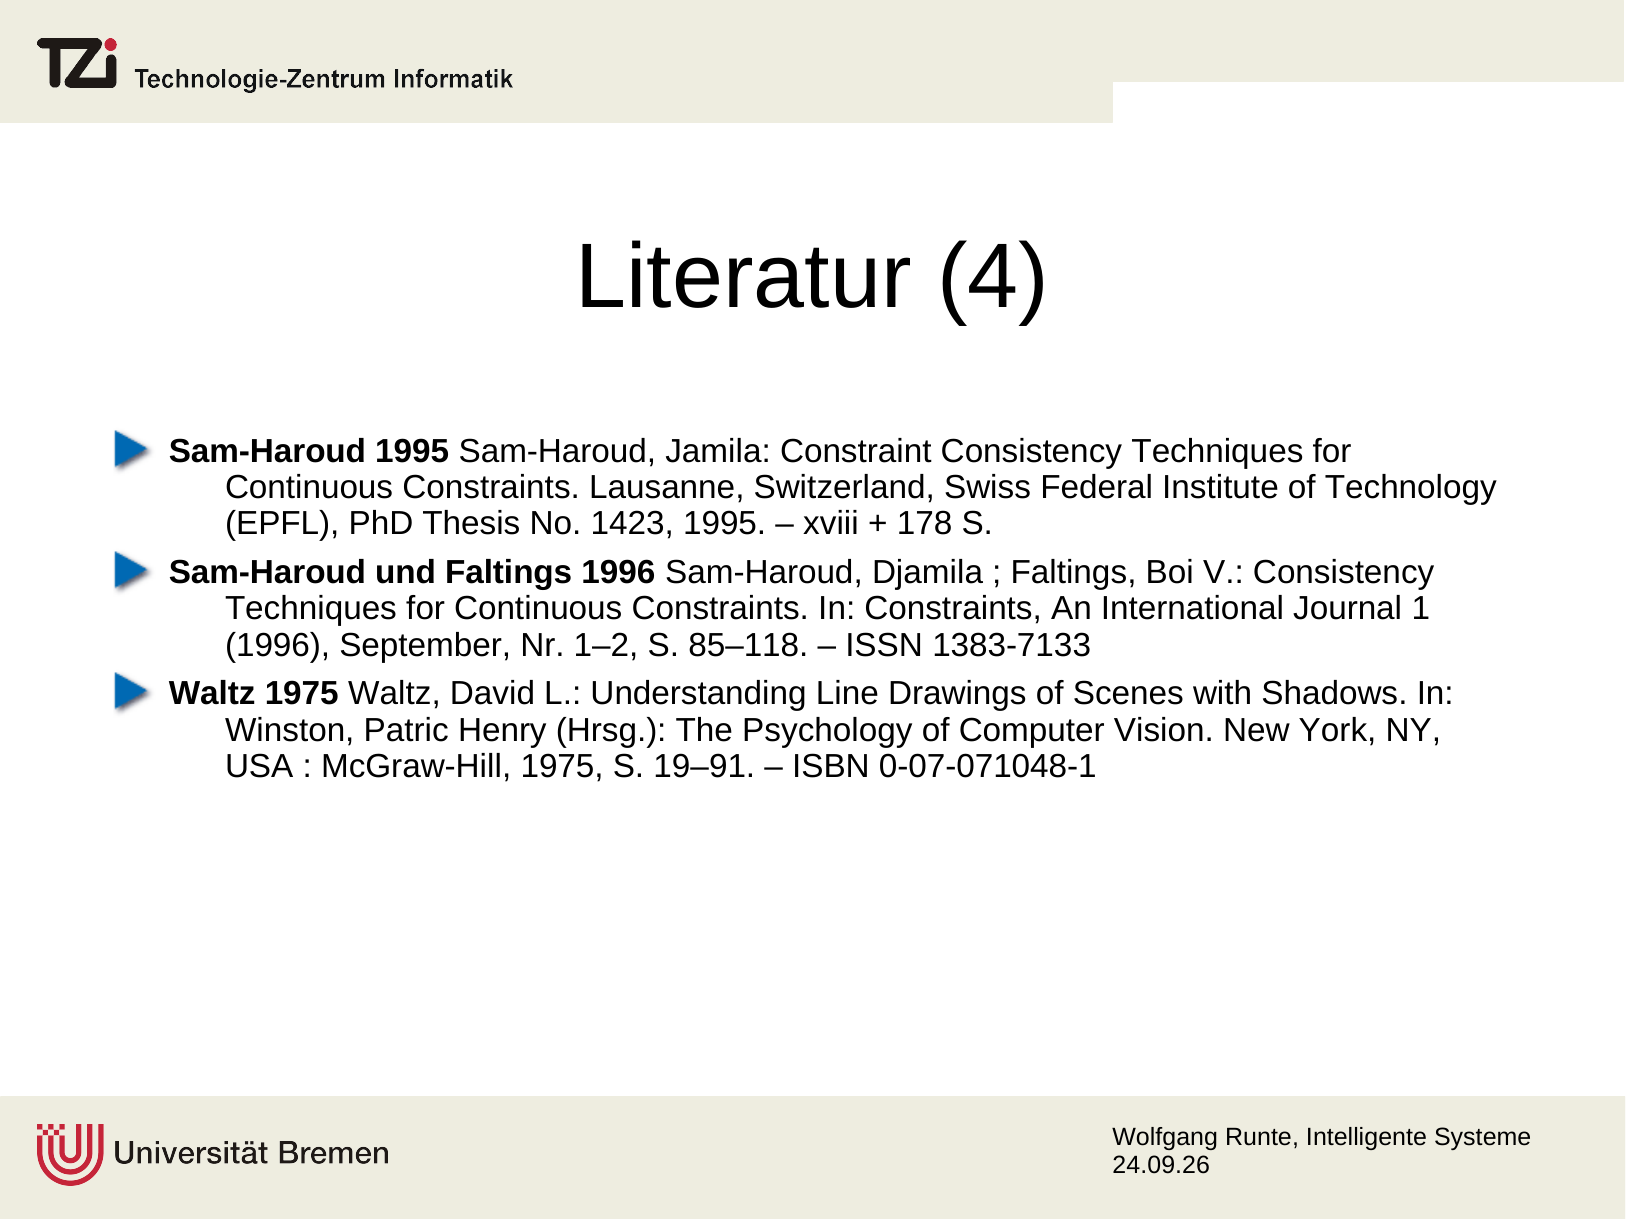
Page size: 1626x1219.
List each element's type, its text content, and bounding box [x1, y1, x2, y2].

picture [37, 38, 513, 93]
list Sam-Haroud 1995 Sam-Haroud, Jamila: Constraint Consistency Techniques for Continuous Constraints. Lausanne, Switzerland, Swiss Federal Institute of Technology (EPFL), PhD Thesis No. 1423, 1995. – xviii + 178 S. Sam-Haroud und Faltings 1996 Sam-Haroud, Djamila ; Faltings, Boi V.: Consistency Techniques for Continuous Constraints. In: Constraints, An International Journal 1 (1996), September, Nr. 1–2, S. 85–118. – ISSN 1383-7133 Waltz 1975 Waltz, David L.: Understanding Line Drawings of Scenes with Shadows. In: Winston, Patric Henry (Hrsg.): The Psychology of Computer Vision. New York, NY, USA : McGraw-Hill, 1975, S. 19–91. – ISBN 0-07-071048-1 [112, 433, 1513, 1070]
picture [37, 1124, 388, 1186]
picture [112, 426, 157, 433]
title Literatur (4) [112, 162, 1513, 393]
